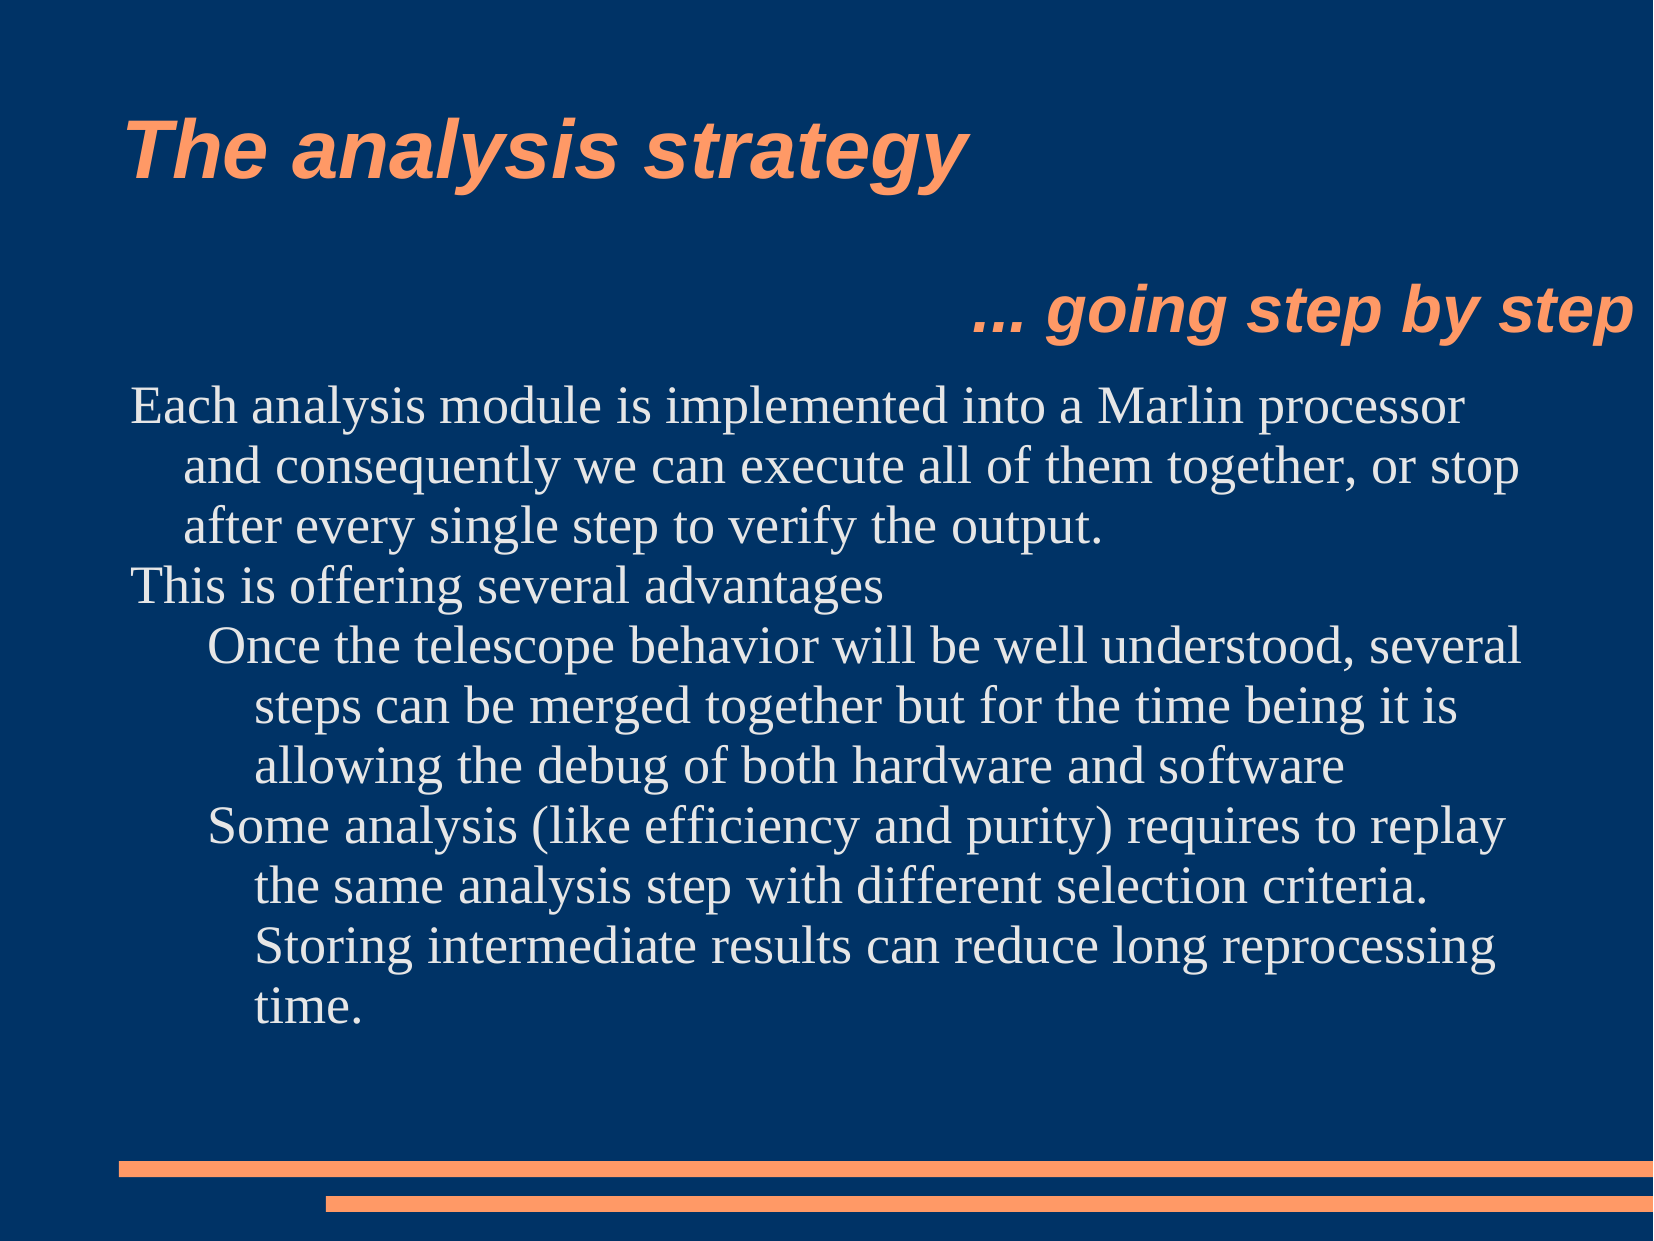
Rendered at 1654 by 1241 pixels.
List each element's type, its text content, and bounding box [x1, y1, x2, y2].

title The analysis strategy [121, 46, 1534, 205]
title ... going step by step [37, 205, 1636, 413]
list Each analysis module is implemented into a Marlin processor and consequently we can execute all of them together, or stop after every single step to verify the output. This is offering several advantages Once the telescope behavior will be well understood, several steps can be merged together but for the time being it is allowing the debug of both hardware and software Some analysis (like efficiency and purity) requires to replay the same analysis step with different selection criteria. Storing intermediate results can reduce long reprocessing time. [112, 413, 1552, 1051]
